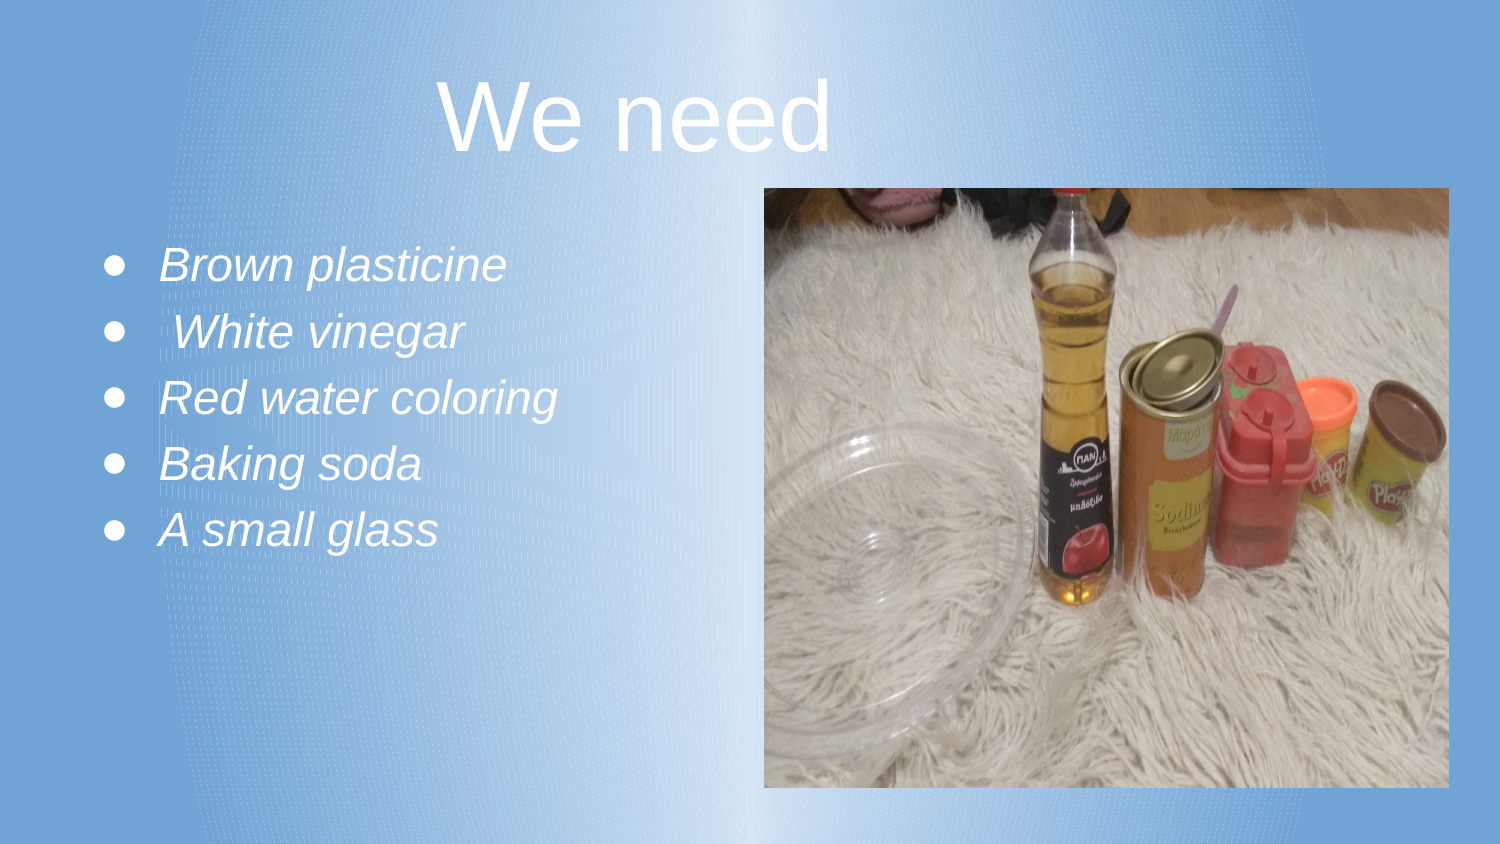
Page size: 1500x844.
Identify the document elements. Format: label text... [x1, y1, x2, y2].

title We need [421, 36, 1500, 139]
list Brown plasticine White vinegar Red water coloring Baking soda A small glass [68, 210, 725, 771]
picture [764, 188, 1449, 788]
